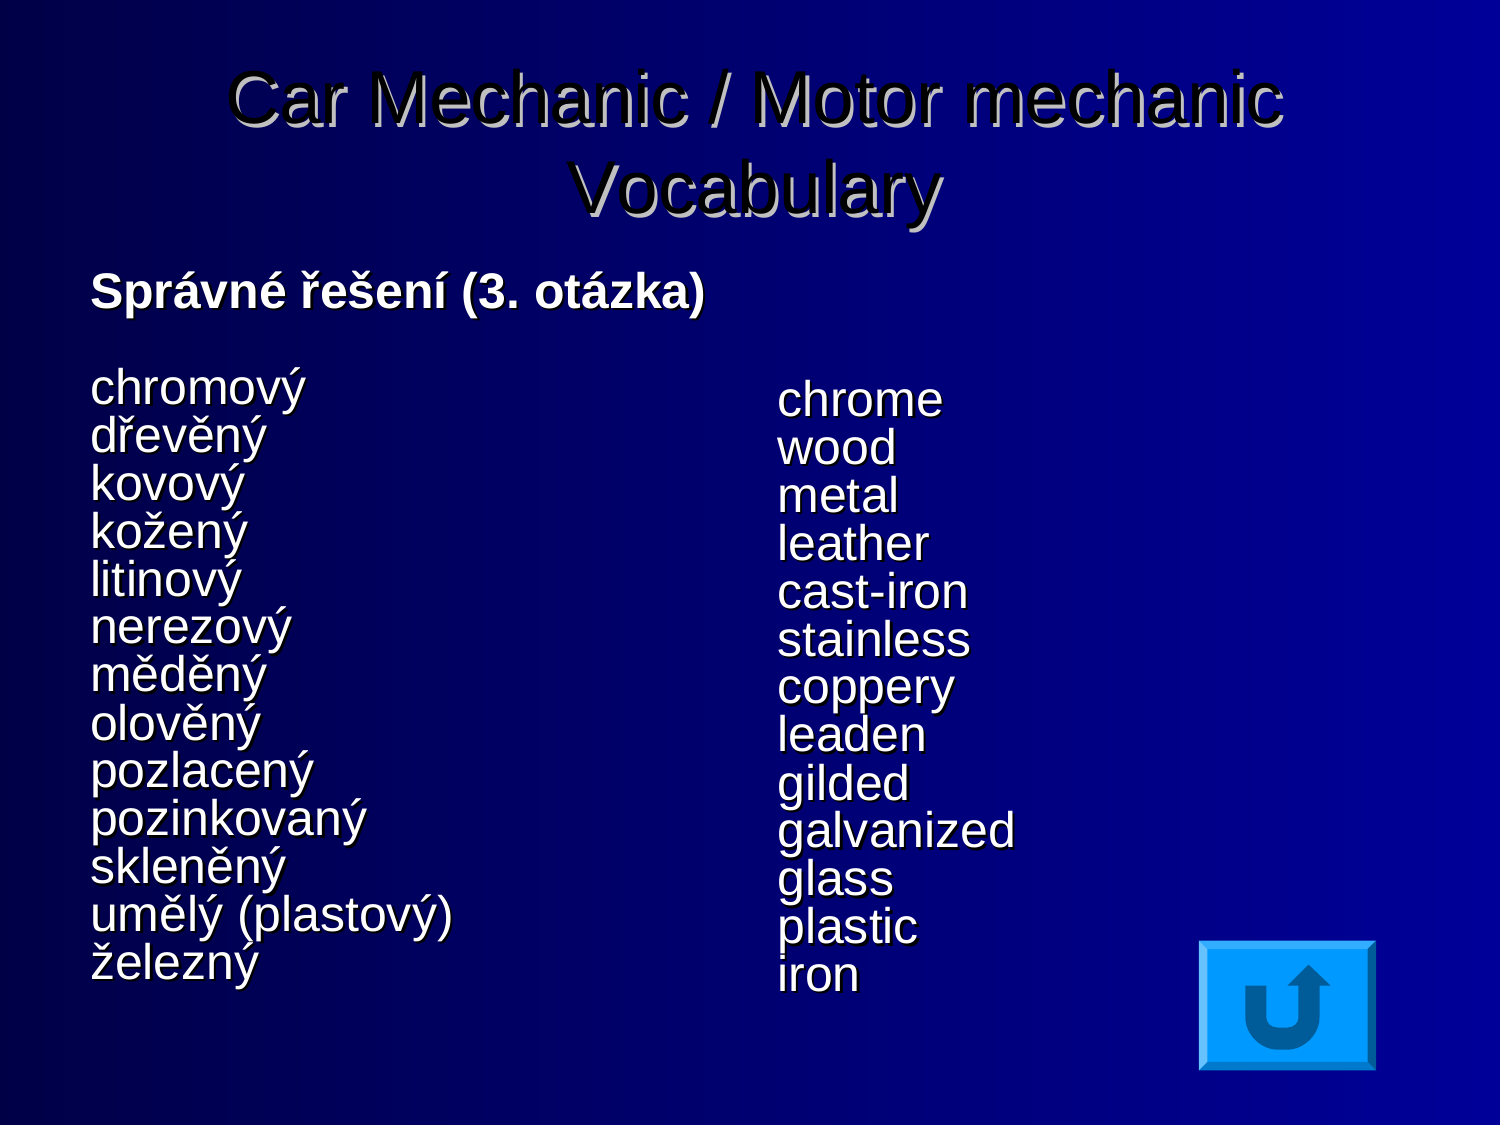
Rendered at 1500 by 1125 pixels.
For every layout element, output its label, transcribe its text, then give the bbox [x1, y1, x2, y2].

title Car Mechanic / Motor mechanic Vocabulary [75, 41, 1426, 237]
list chrome wood metal leather cast-iron stainless coppery leaden gilded galvanized glass plastic iron [762, 262, 1426, 1045]
text_box [1200, 940, 1377, 1071]
list Správné řešení (3. otázka) chromový dřevěný kovový kožený litinový nerezový měděný olověný pozlacený pozinkovaný skleněný umělý (plastový) železný [75, 262, 738, 1045]
